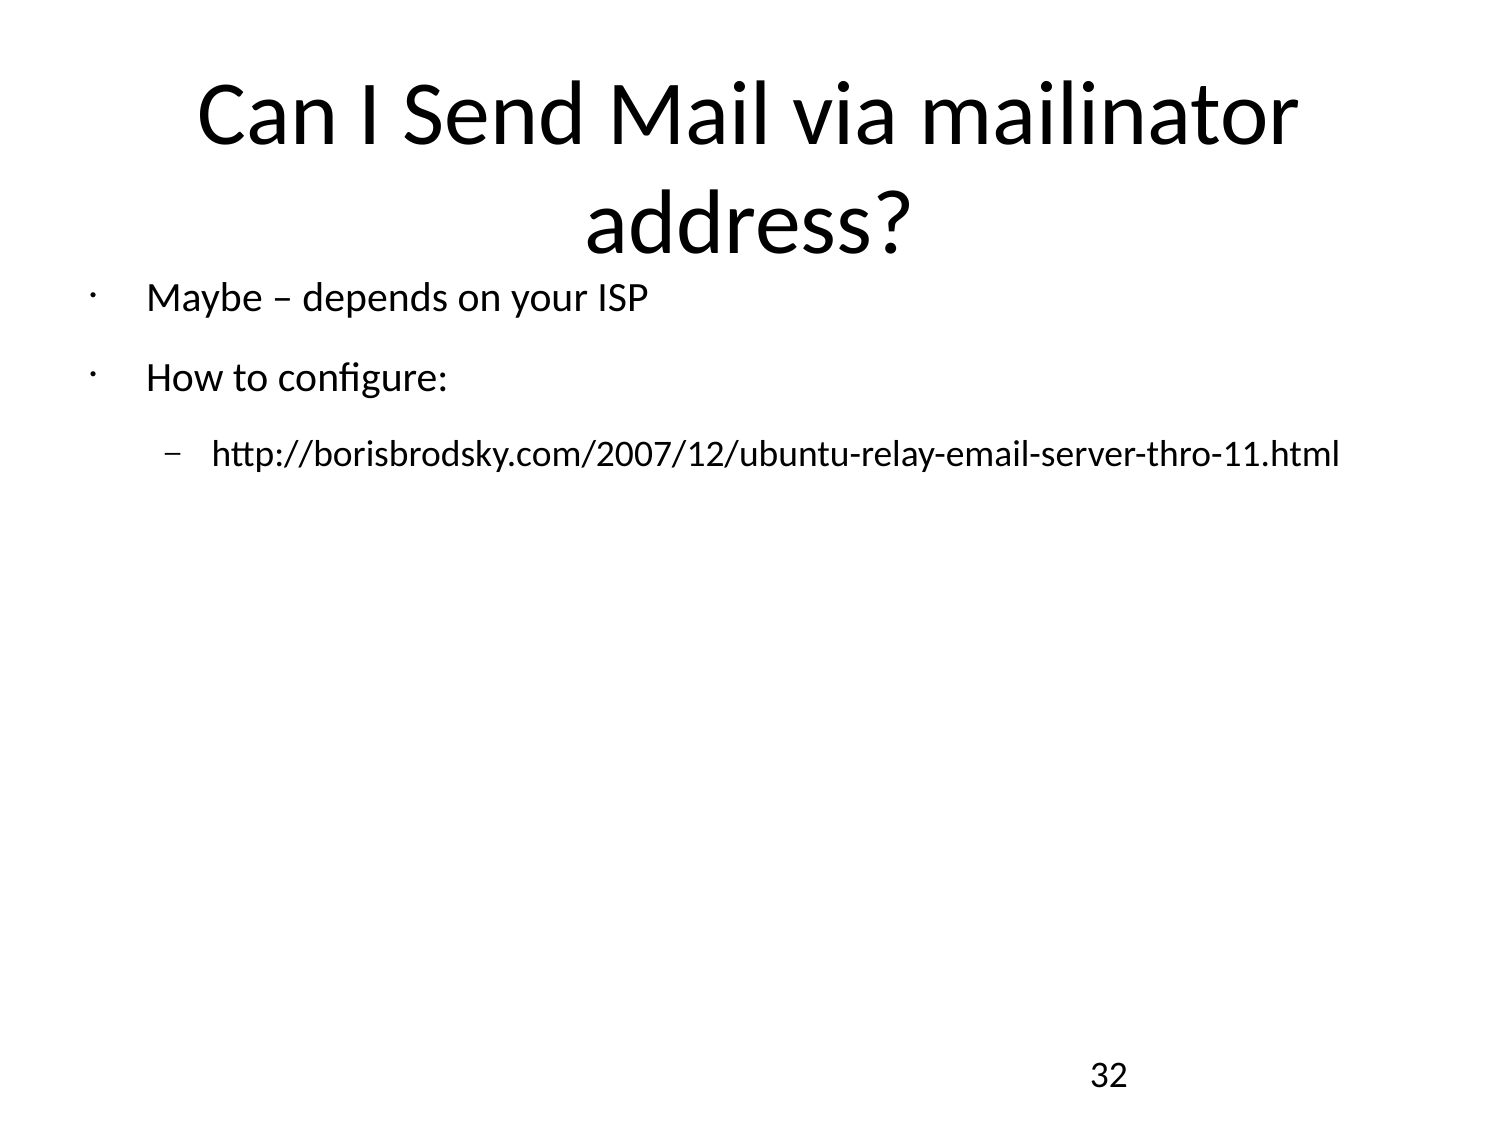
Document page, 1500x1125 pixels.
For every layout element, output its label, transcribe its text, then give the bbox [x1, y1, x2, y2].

title Can I Send Mail via mailinator address? [75, 45, 1425, 233]
slide_number <number> [1074, 1042, 1425, 1103]
list Maybe – depends on your ISP How to configure: http://borisbrodsky.com/2007/12/ubuntu-relay-email-server-thro-11.html [75, 262, 1425, 1005]
